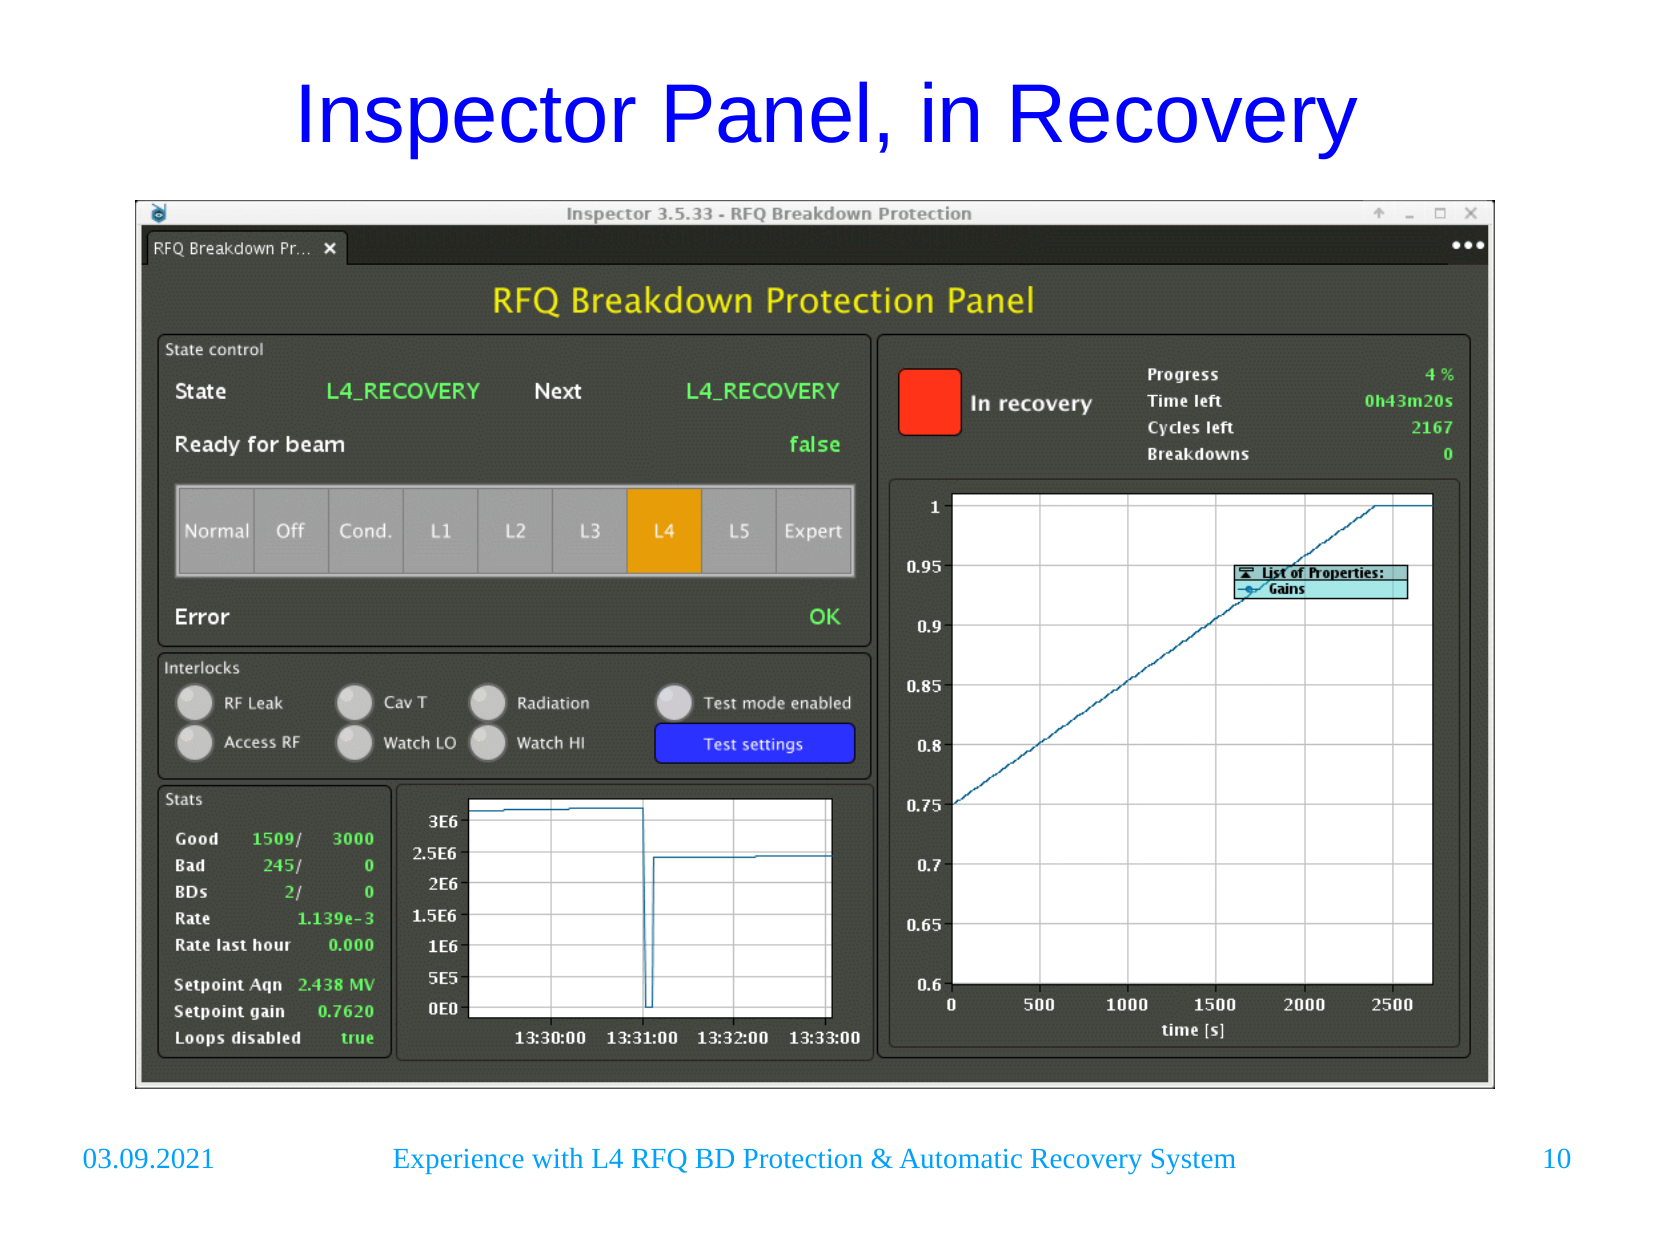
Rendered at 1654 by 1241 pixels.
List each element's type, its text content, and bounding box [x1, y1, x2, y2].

picture [135, 200, 1495, 1089]
title Inspector Panel, in Recovery [82, 49, 1571, 178]
